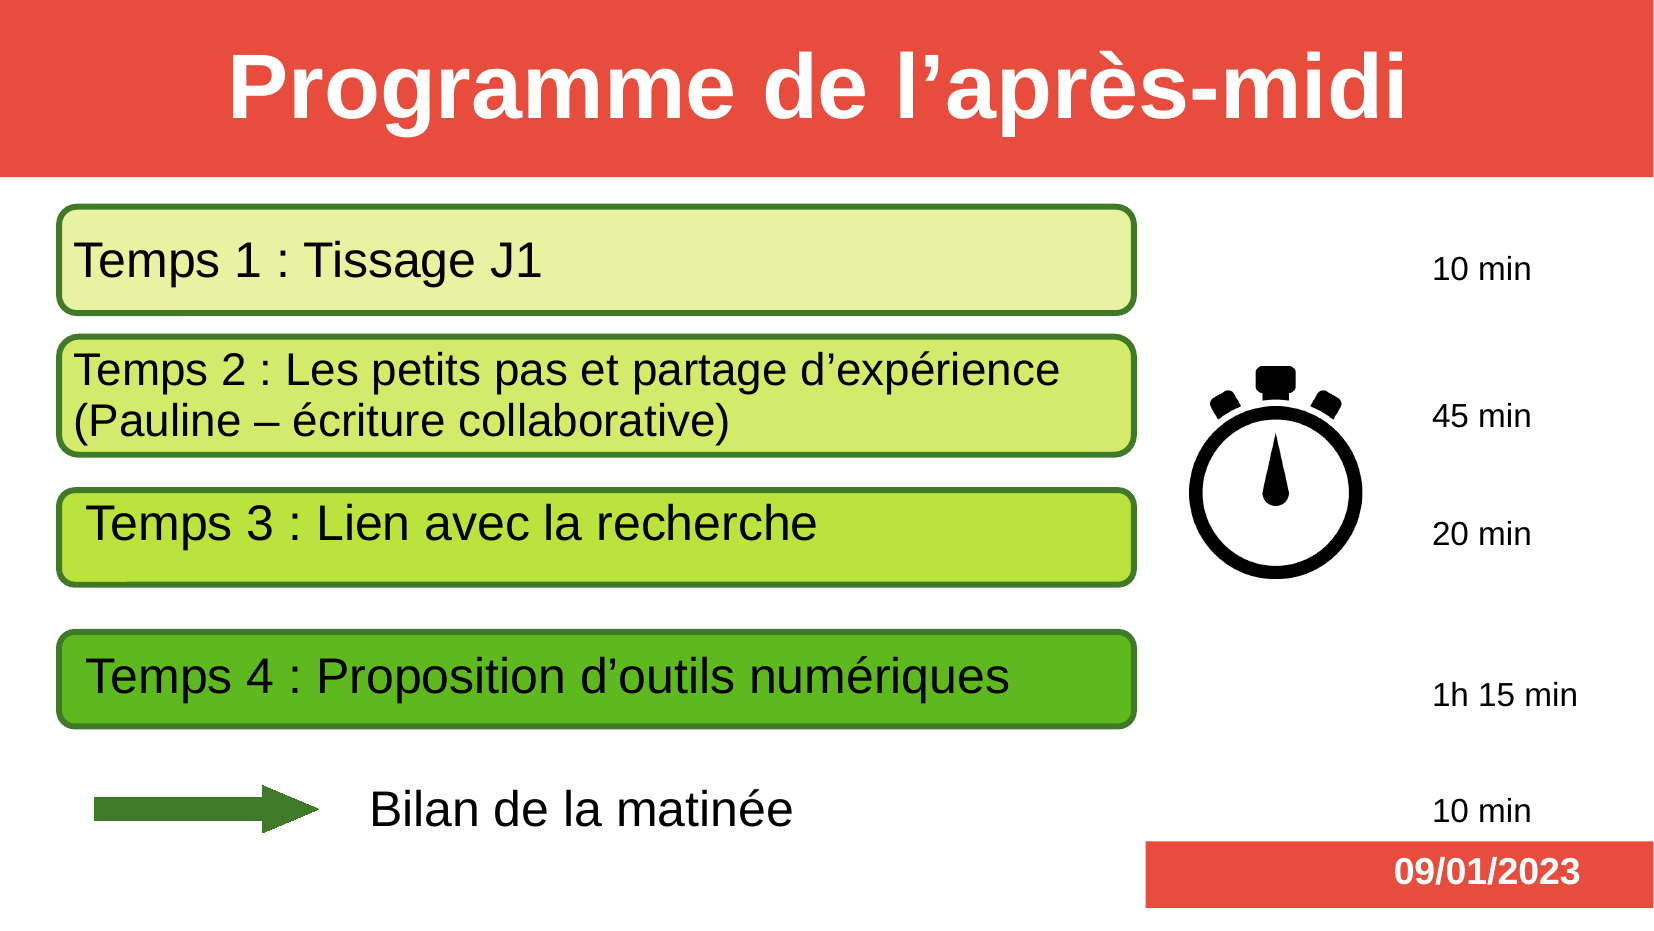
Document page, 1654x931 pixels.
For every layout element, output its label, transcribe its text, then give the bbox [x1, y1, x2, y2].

text_box 20 min [1417, 507, 1607, 560]
text_box Temps 4 : Proposition d’outils numériques [70, 641, 1099, 768]
text_box 10 min [1417, 785, 1654, 838]
text_box Temps 2 : Les petits pas et partage d’expérience (Pauline – écriture collaborative) [59, 336, 1123, 575]
text_box Programme de l’après-midi [212, 28, 1654, 249]
text_box [60, 491, 1134, 585]
text_box Temps 1 : Tissage J1 [59, 224, 591, 312]
text_box Temps 3 : Lien avec la recherche [70, 487, 1004, 567]
picture [1169, 366, 1382, 579]
text_box 45 min [1417, 389, 1607, 442]
text_box 1h 15 min [1417, 668, 1654, 721]
text_box [59, 631, 1134, 727]
text_box [1123, 338, 1134, 453]
text_box [59, 206, 1134, 314]
text_box 10 min [1417, 243, 1654, 296]
text_box [94, 785, 319, 833]
text_box Bilan de la matinée [354, 773, 934, 845]
